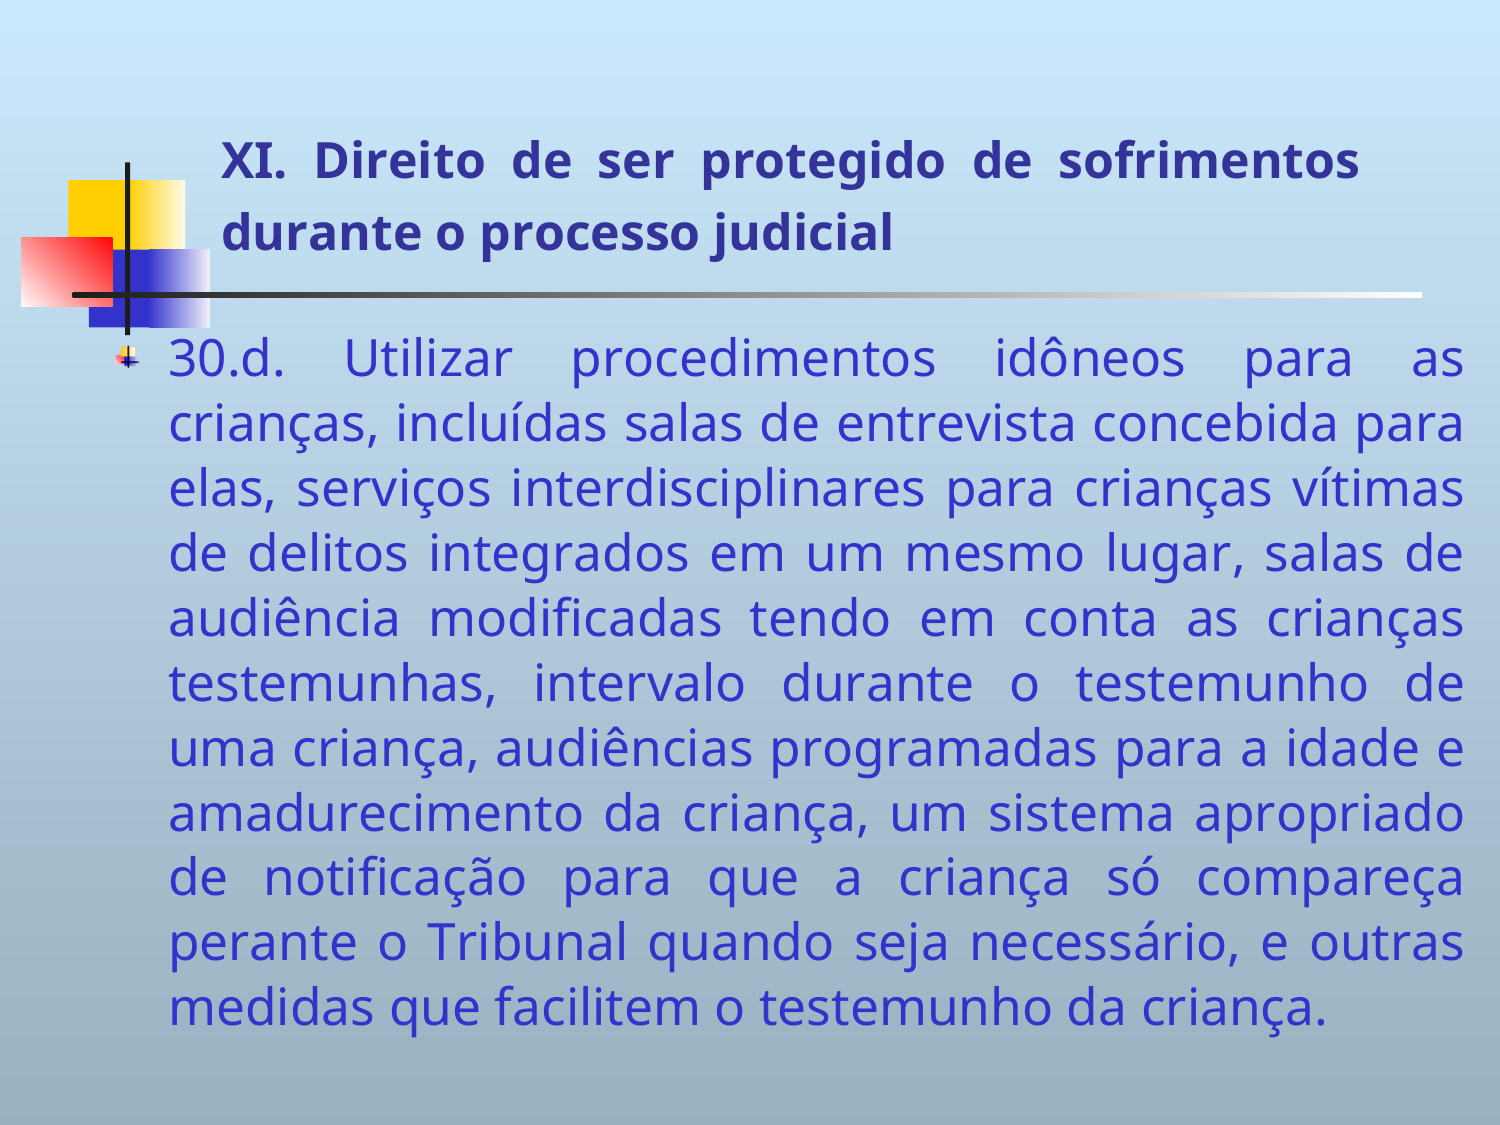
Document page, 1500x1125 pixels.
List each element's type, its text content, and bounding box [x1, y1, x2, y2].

list 30.d. Utilizar procedimentos idôneos para as crianças, incluídas salas de entrevista concebida para elas, serviços interdisciplinares para crianças vítimas de delitos integrados em um mesmo lugar, salas de audiência modificadas tendo em conta as crianças testemunhas, intervalo durante o testemunho de uma criança, audiências programadas para a idade e amadurecimento da criança, um sistema apropriado de notificação para que a criança só compareça perante o Tribunal quando seja necessário, e outras medidas que facilitem o testemunho da criança. [100, 314, 1483, 1094]
text_box XI. Direito de ser protegido de sofrimentos durante o processo judicial [206, 42, 1376, 269]
